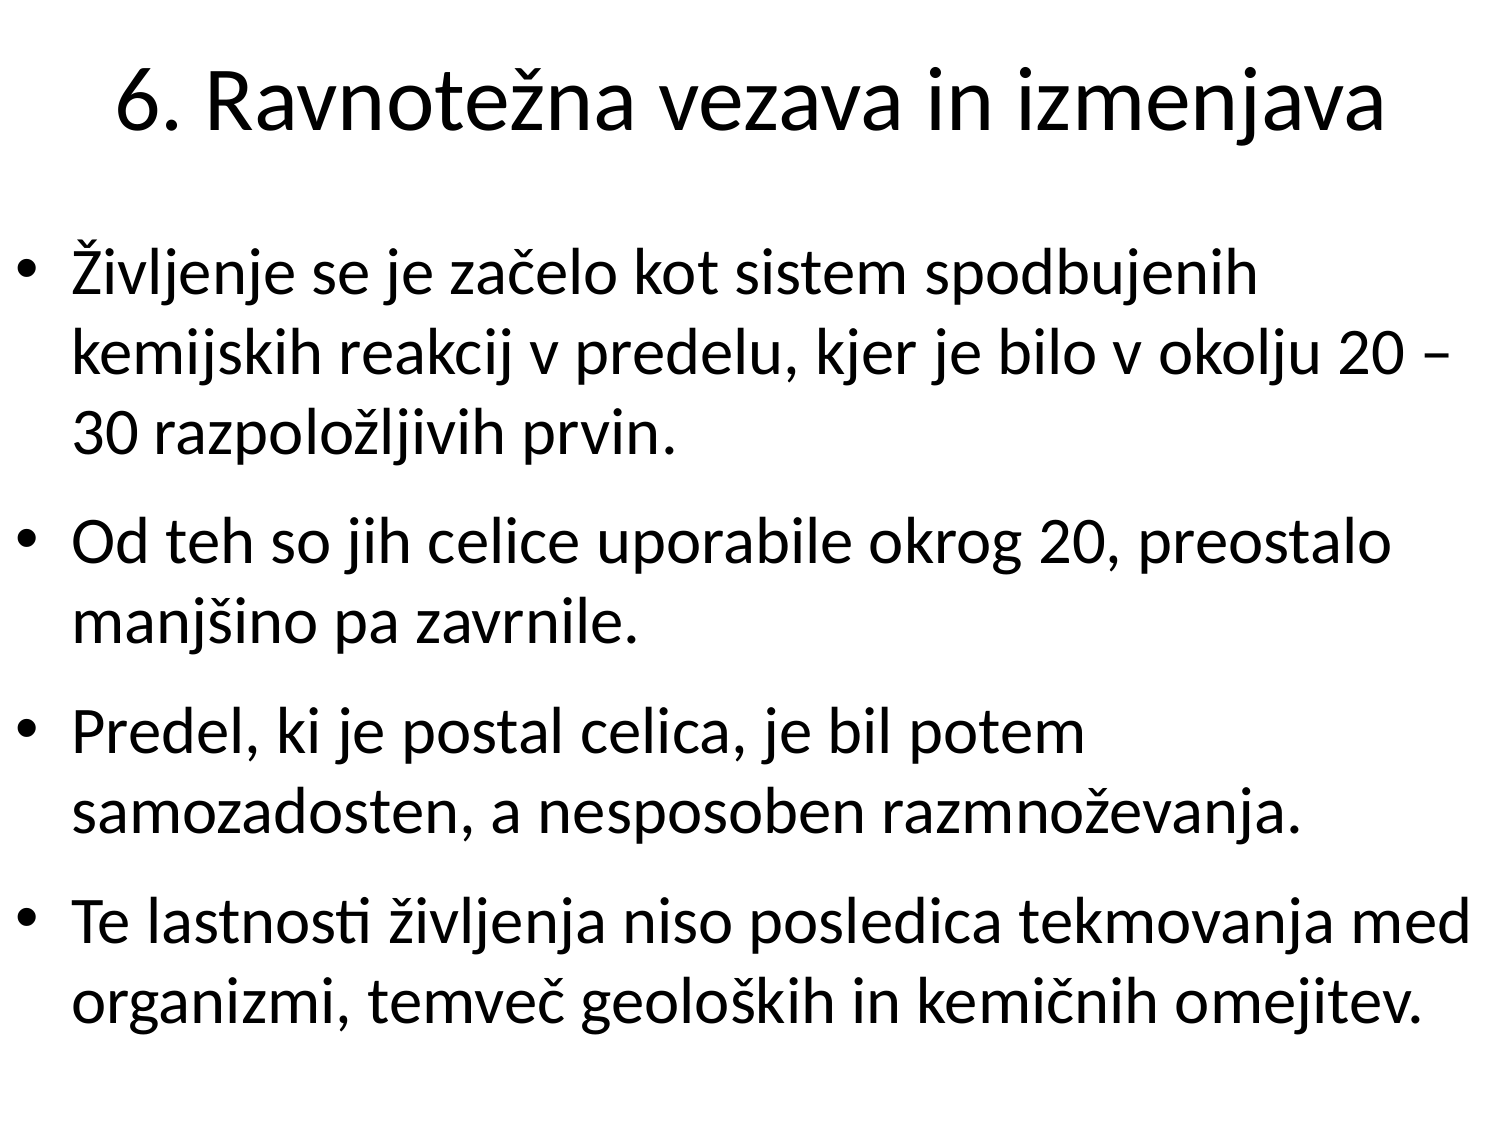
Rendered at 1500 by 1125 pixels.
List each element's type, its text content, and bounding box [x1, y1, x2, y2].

list Življenje se je začelo kot sistem spodbujenih kemijskih reakcij v predelu, kjer je bilo v okolju 20 – 30 razpoložljivih prvin. Od teh so jih celice uporabile okrog 20, preostalo manjšino pa zavrnile. Predel, ki je postal celica, je bil potem samozadosten, a nesposoben razmnoževanja. Te lastnosti življenja niso posledica tekmovanja med organizmi, temveč geoloških in kemičnih omejitev. [0, 219, 1500, 1125]
title 6. Ravnotežna vezava in izmenjava [76, 0, 1427, 188]
